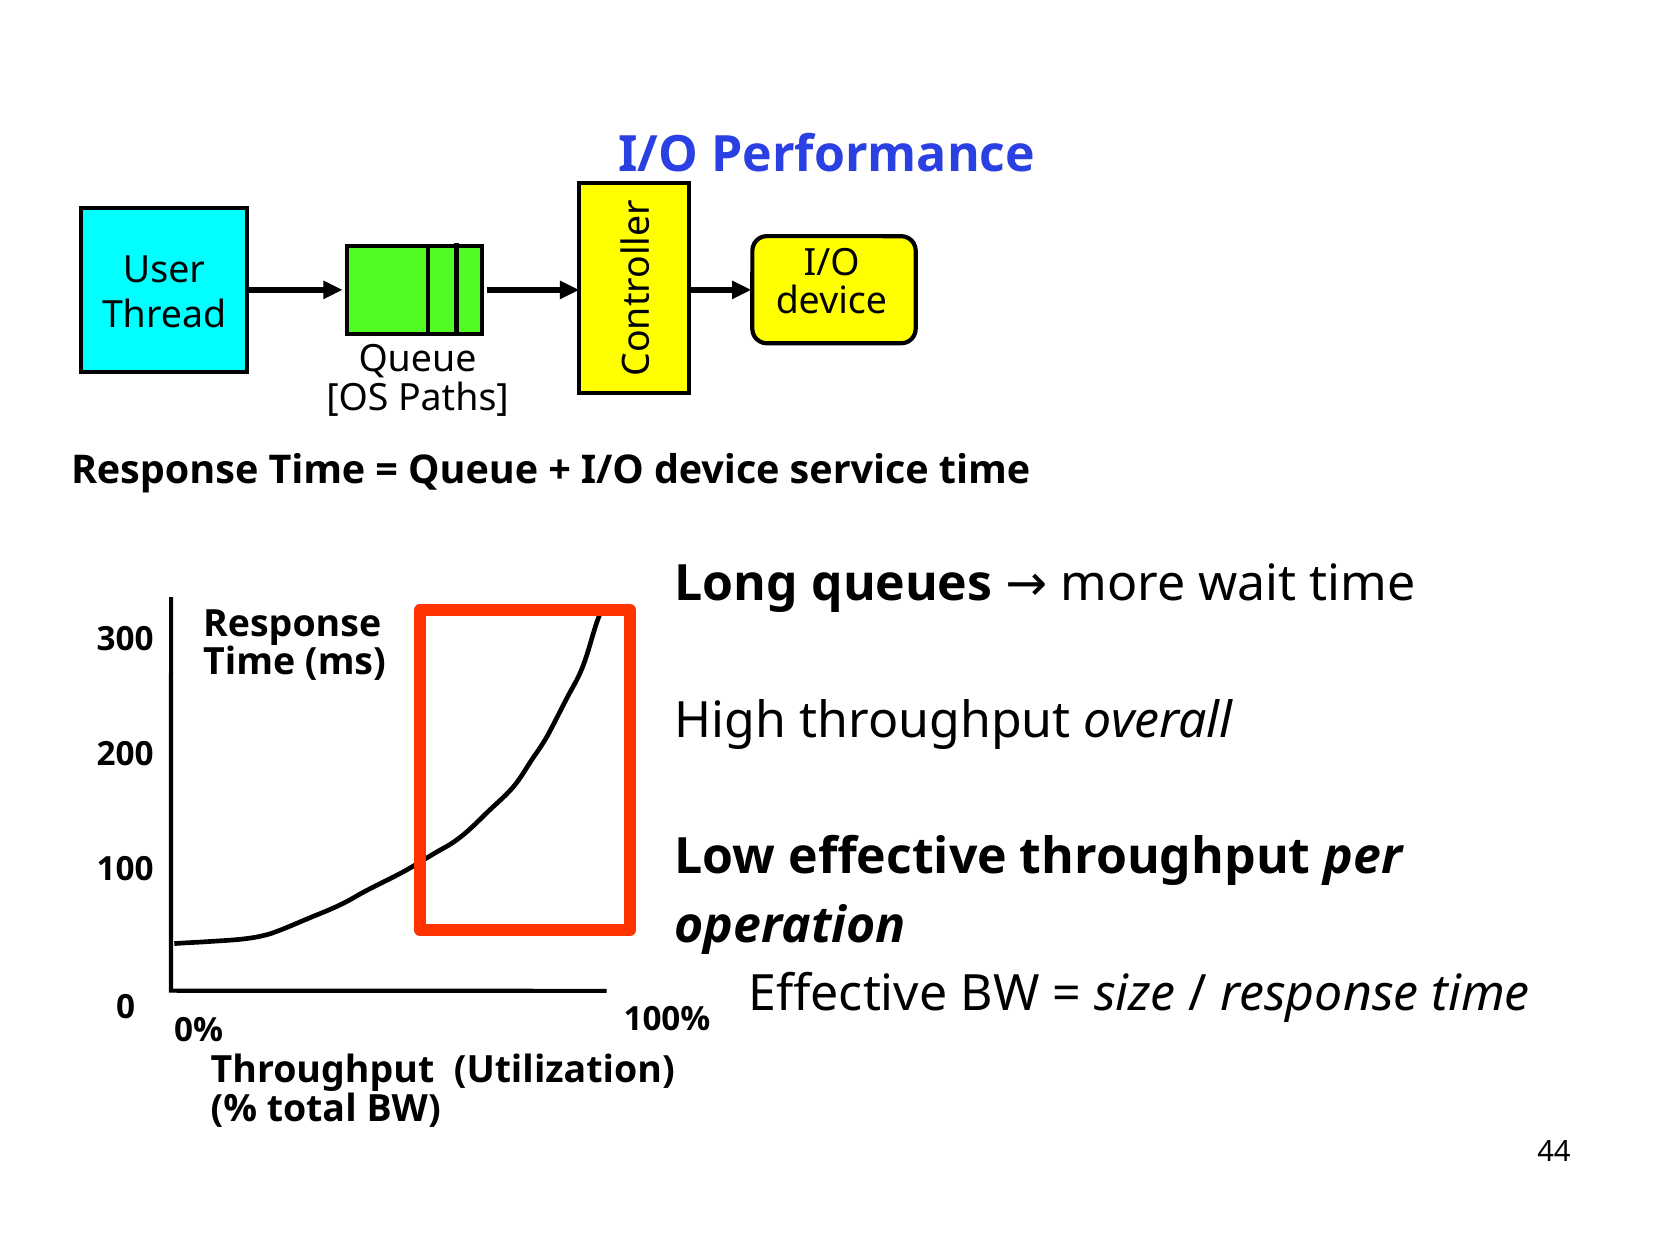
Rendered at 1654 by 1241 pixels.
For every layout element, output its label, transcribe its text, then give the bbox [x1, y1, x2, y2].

text_box 300 [86, 617, 164, 662]
text_box [430, 245, 454, 334]
text_box 0 [105, 985, 146, 1031]
text_box 100 [86, 847, 164, 892]
text_box User Thread [80, 207, 248, 372]
text_box Throughput (Utilization) (% total BW) [200, 1048, 686, 1134]
text_box 100% [613, 997, 721, 1042]
text_box [459, 245, 482, 334]
text_box Response Time = Queue + I/O device service time [0, 447, 1103, 497]
title I/O Performance [82, 49, 1571, 257]
text_box Controller [578, 183, 689, 394]
text_box Long queues → more wait time High throughput overall Low effective throughput per operation Effective BW = size / response time [660, 540, 1636, 940]
text_box [346, 245, 426, 334]
text_box [752, 236, 916, 344]
text_box Response Time (ms) [192, 601, 397, 687]
text_box 0% [163, 1008, 234, 1054]
text_box Queue [OS Paths] [316, 336, 520, 422]
text_box 200 [86, 732, 164, 777]
text_box I/O device [765, 240, 898, 326]
